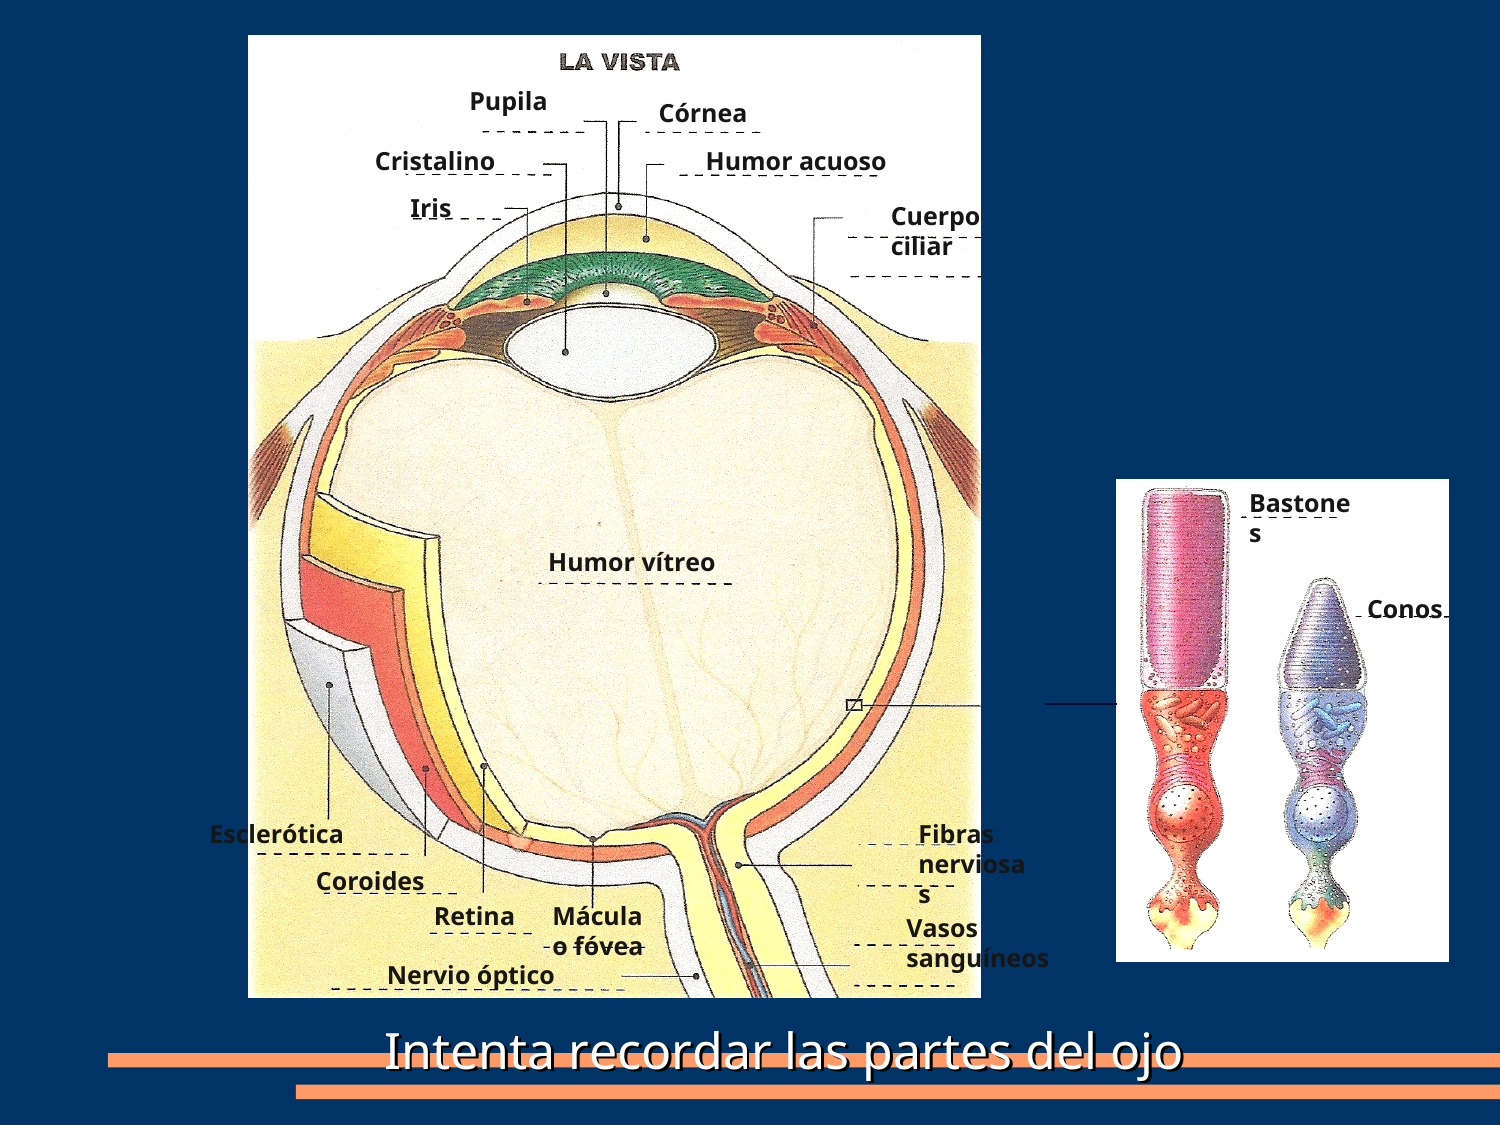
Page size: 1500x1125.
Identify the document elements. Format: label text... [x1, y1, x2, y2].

text_box Humor acuoso [690, 137, 928, 183]
picture [248, 857, 537, 998]
text_box Bastones [1234, 479, 1377, 555]
text_box Intenta recordar las partes del ojo [369, 1011, 1200, 1087]
text_box Coroides [301, 857, 455, 904]
text_box Pupila [454, 78, 573, 124]
text_box Humor vítreo [513, 538, 751, 585]
picture [1116, 479, 1449, 962]
text_box Mácula o fóvea [537, 893, 668, 969]
text_box Nervio óptico [372, 952, 632, 998]
text_box Iris [395, 184, 502, 231]
text_box Cristalino [360, 137, 514, 183]
text_box Retina [419, 893, 537, 939]
text_box Fibras nerviosas [903, 810, 1046, 916]
text_box Cuerpo ciliar [876, 193, 1030, 269]
text_box Conos [1352, 586, 1459, 632]
text_box Vasos sanguíneos [891, 904, 1081, 981]
text_box Córnea [643, 90, 798, 136]
picture [248, 35, 981, 998]
text_box Esclerótica [194, 810, 373, 857]
